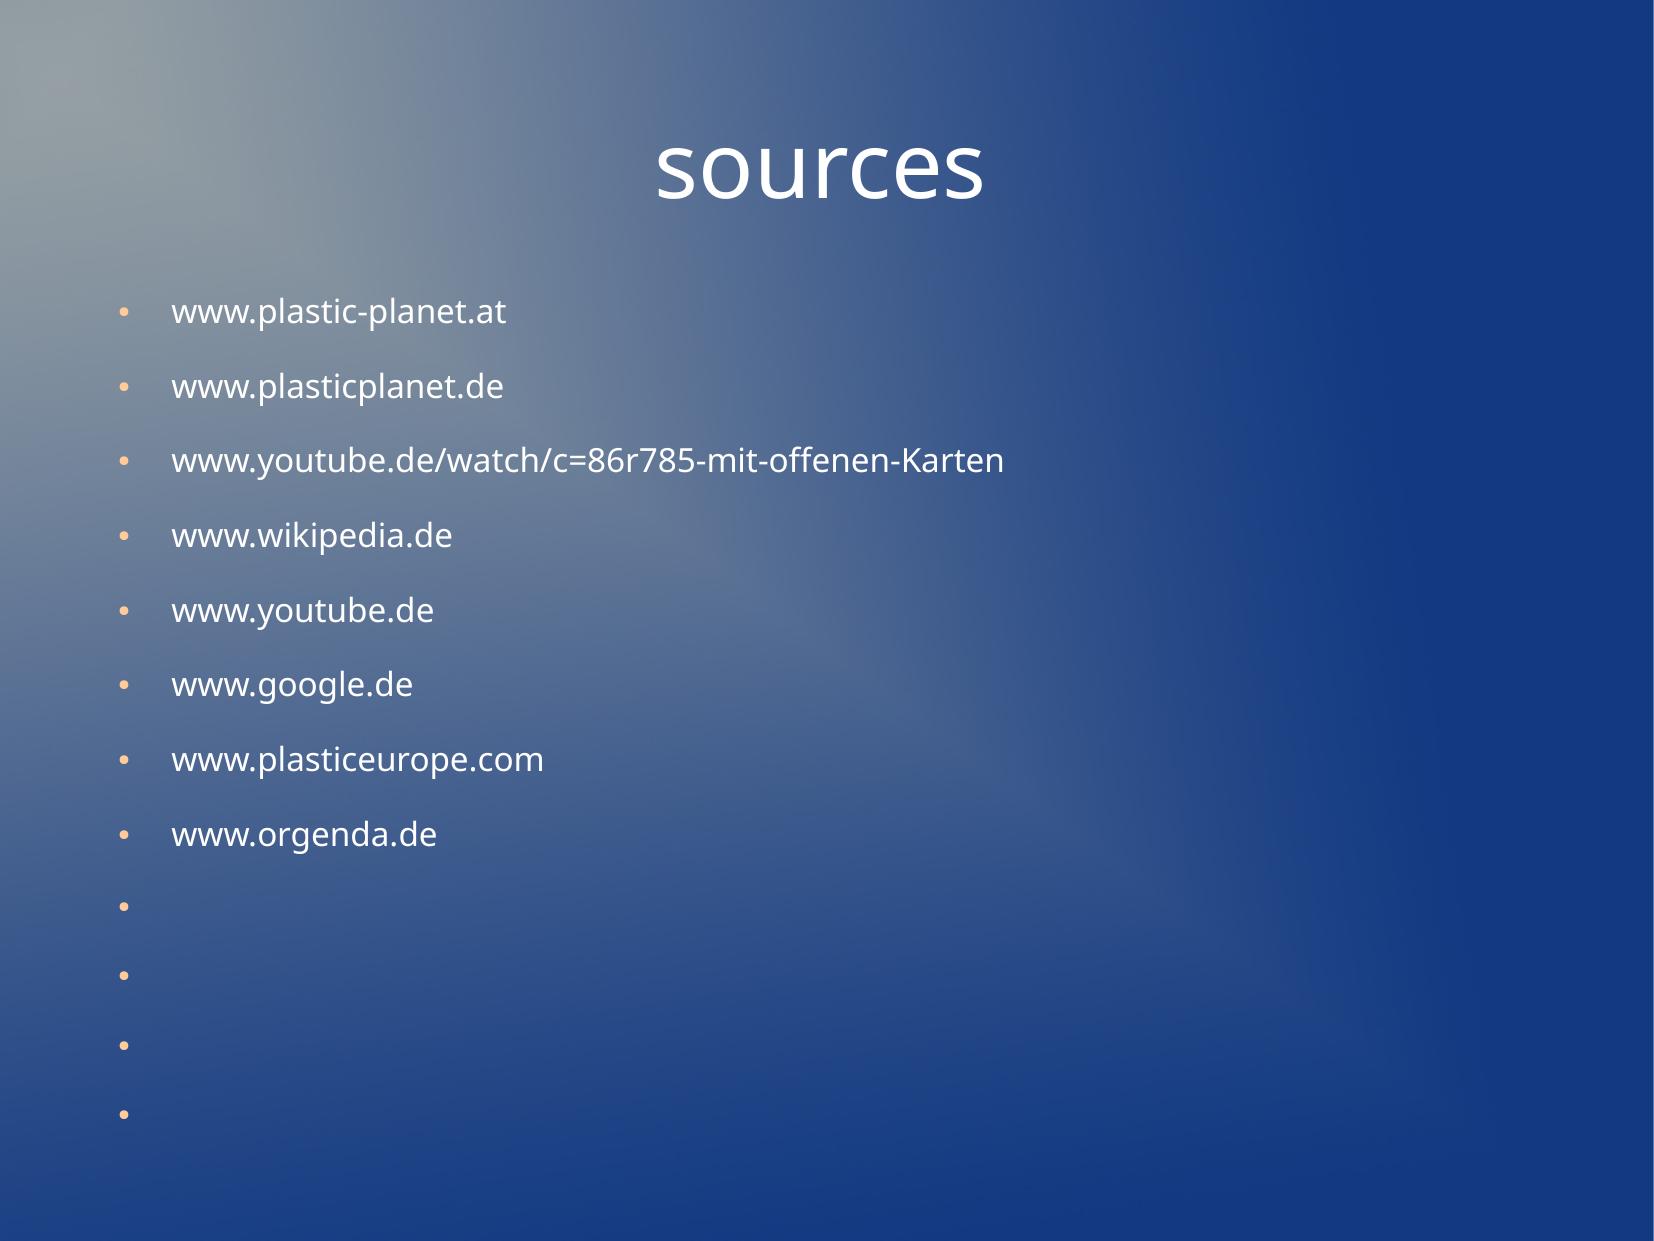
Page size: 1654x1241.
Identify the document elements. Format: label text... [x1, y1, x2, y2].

picture [0, 0, 1654, 1241]
list www.plastic-planet.at www.plasticplanet.de www.youtube.de/watch/c=86r785-mit-offenen-Karten www.wikipedia.de www.youtube.de www.google.de www.plasticeurope.com www.orgenda.de [82, 290, 1571, 1109]
title sources [76, 58, 1565, 266]
